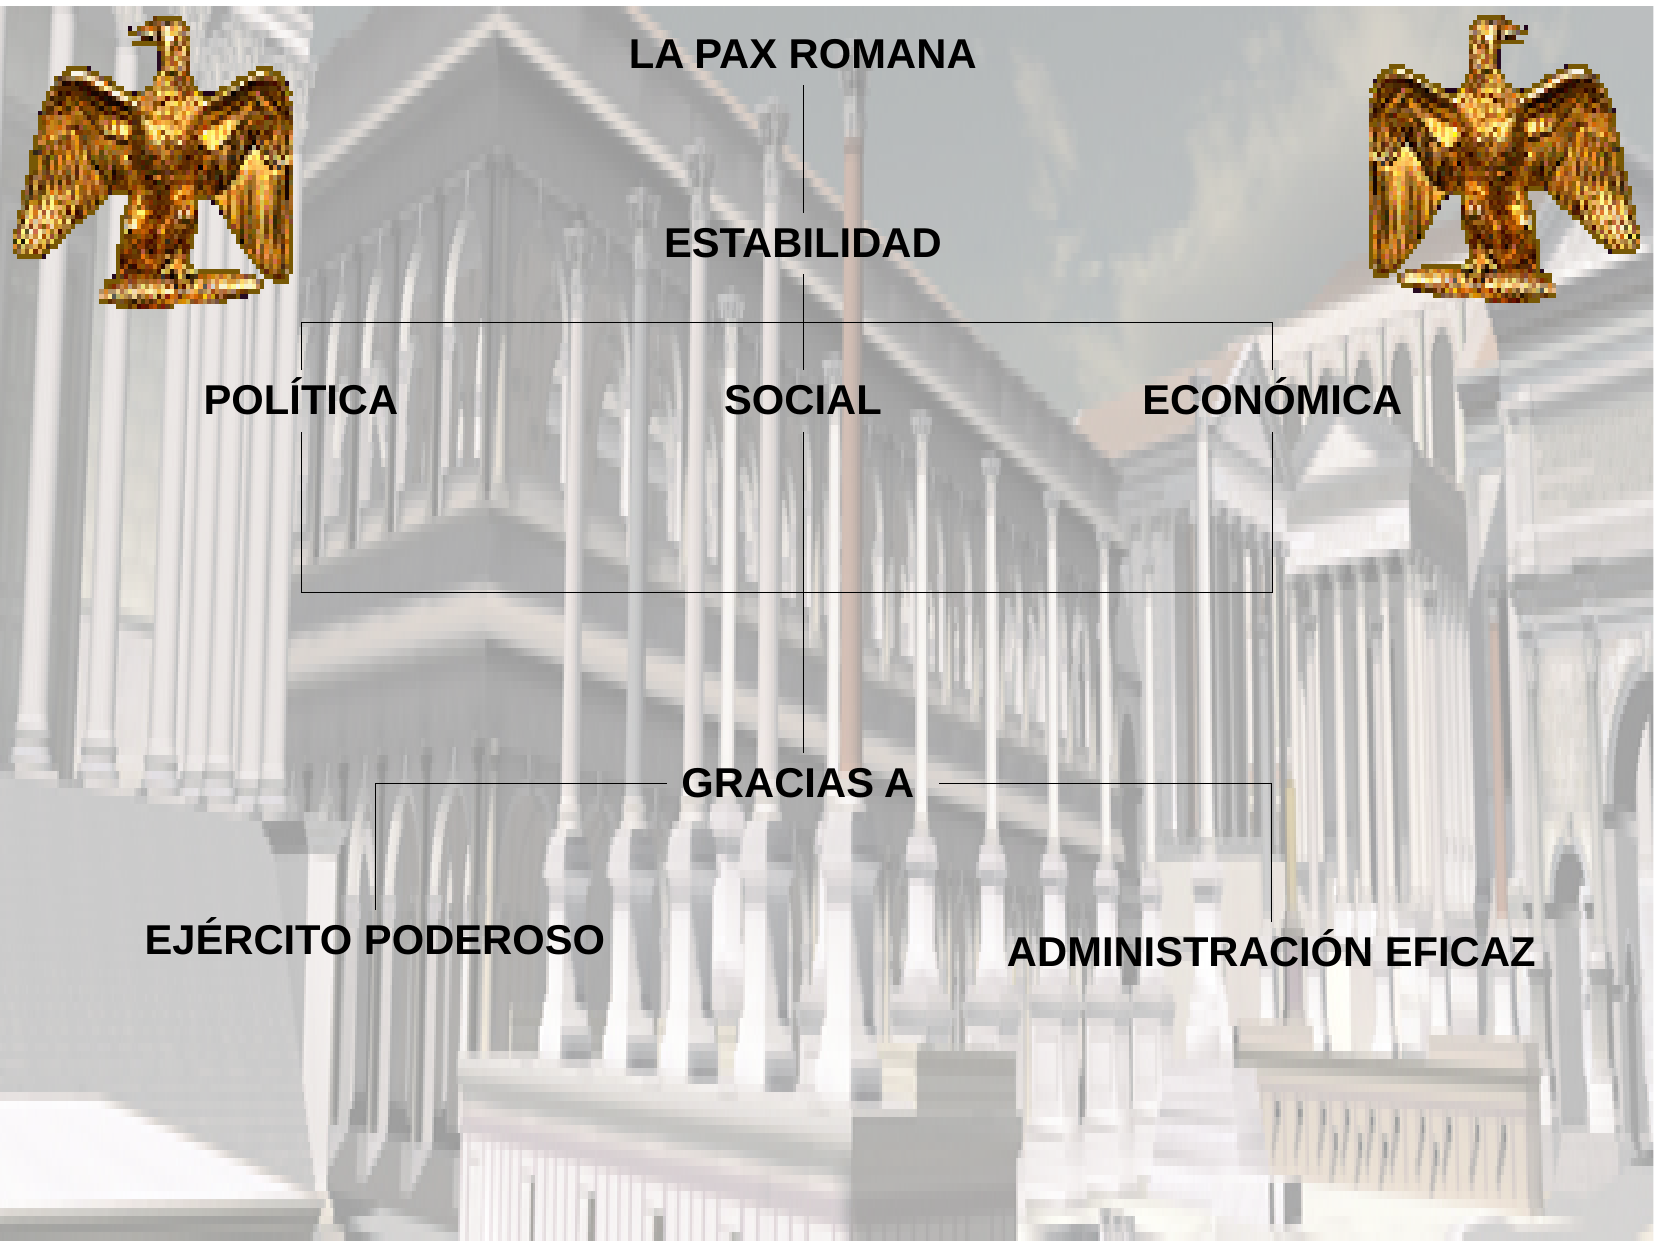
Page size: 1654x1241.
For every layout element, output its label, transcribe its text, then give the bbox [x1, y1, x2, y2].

picture [0, 6, 1654, 1241]
text_box POLÍTICA [188, 369, 414, 433]
text_box ADMINISTRACIÓN EFICAZ [992, 921, 1551, 984]
text_box EJÉRCITO PODEROSO [129, 909, 621, 972]
text_box SOCIAL [709, 369, 897, 433]
text_box LA PAX ROMANA [614, 23, 993, 86]
text_box ESTABILIDAD [649, 212, 957, 275]
text_box ECONÓMICA [1127, 369, 1418, 433]
text_box GRACIAS A [666, 752, 940, 815]
